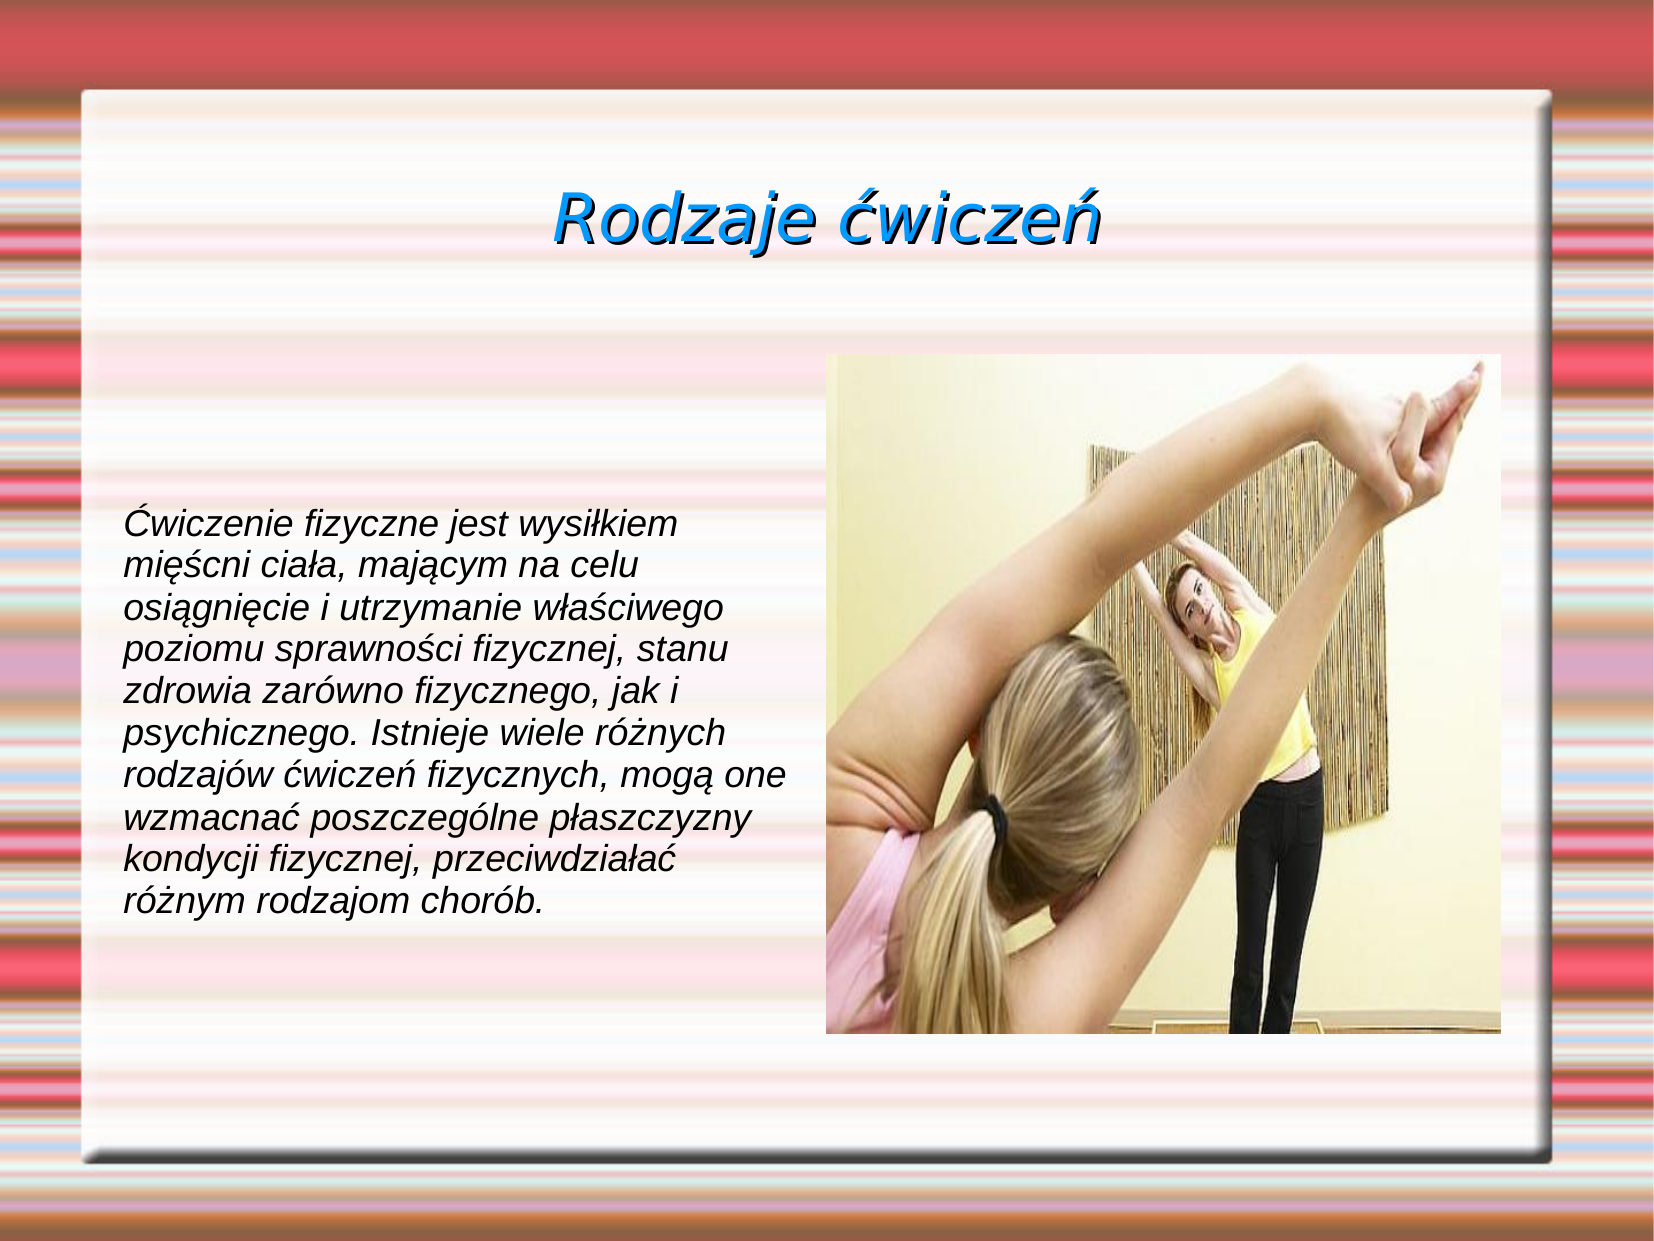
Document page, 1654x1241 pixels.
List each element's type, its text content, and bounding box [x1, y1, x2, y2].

list Ćwiczenie fizyczne jest wysiłkiem mięścni ciała, mającym na celu osiągnięcie i utrzymanie właściwego poziomu sprawności fizycznej, stanu zdrowia zarówno fizycznego, jak i psychicznego. Istnieje wiele różnych rodzajów ćwiczeń fizycznych, mogą one wzmacnać poszczególne płaszczyzny kondycji fizycznej, przeciwdziałać różnym rodzajom chorób. [123, 501, 798, 1241]
picture [0, 0, 1654, 1241]
title Rodzaje ćwiczeń [121, 114, 1534, 322]
